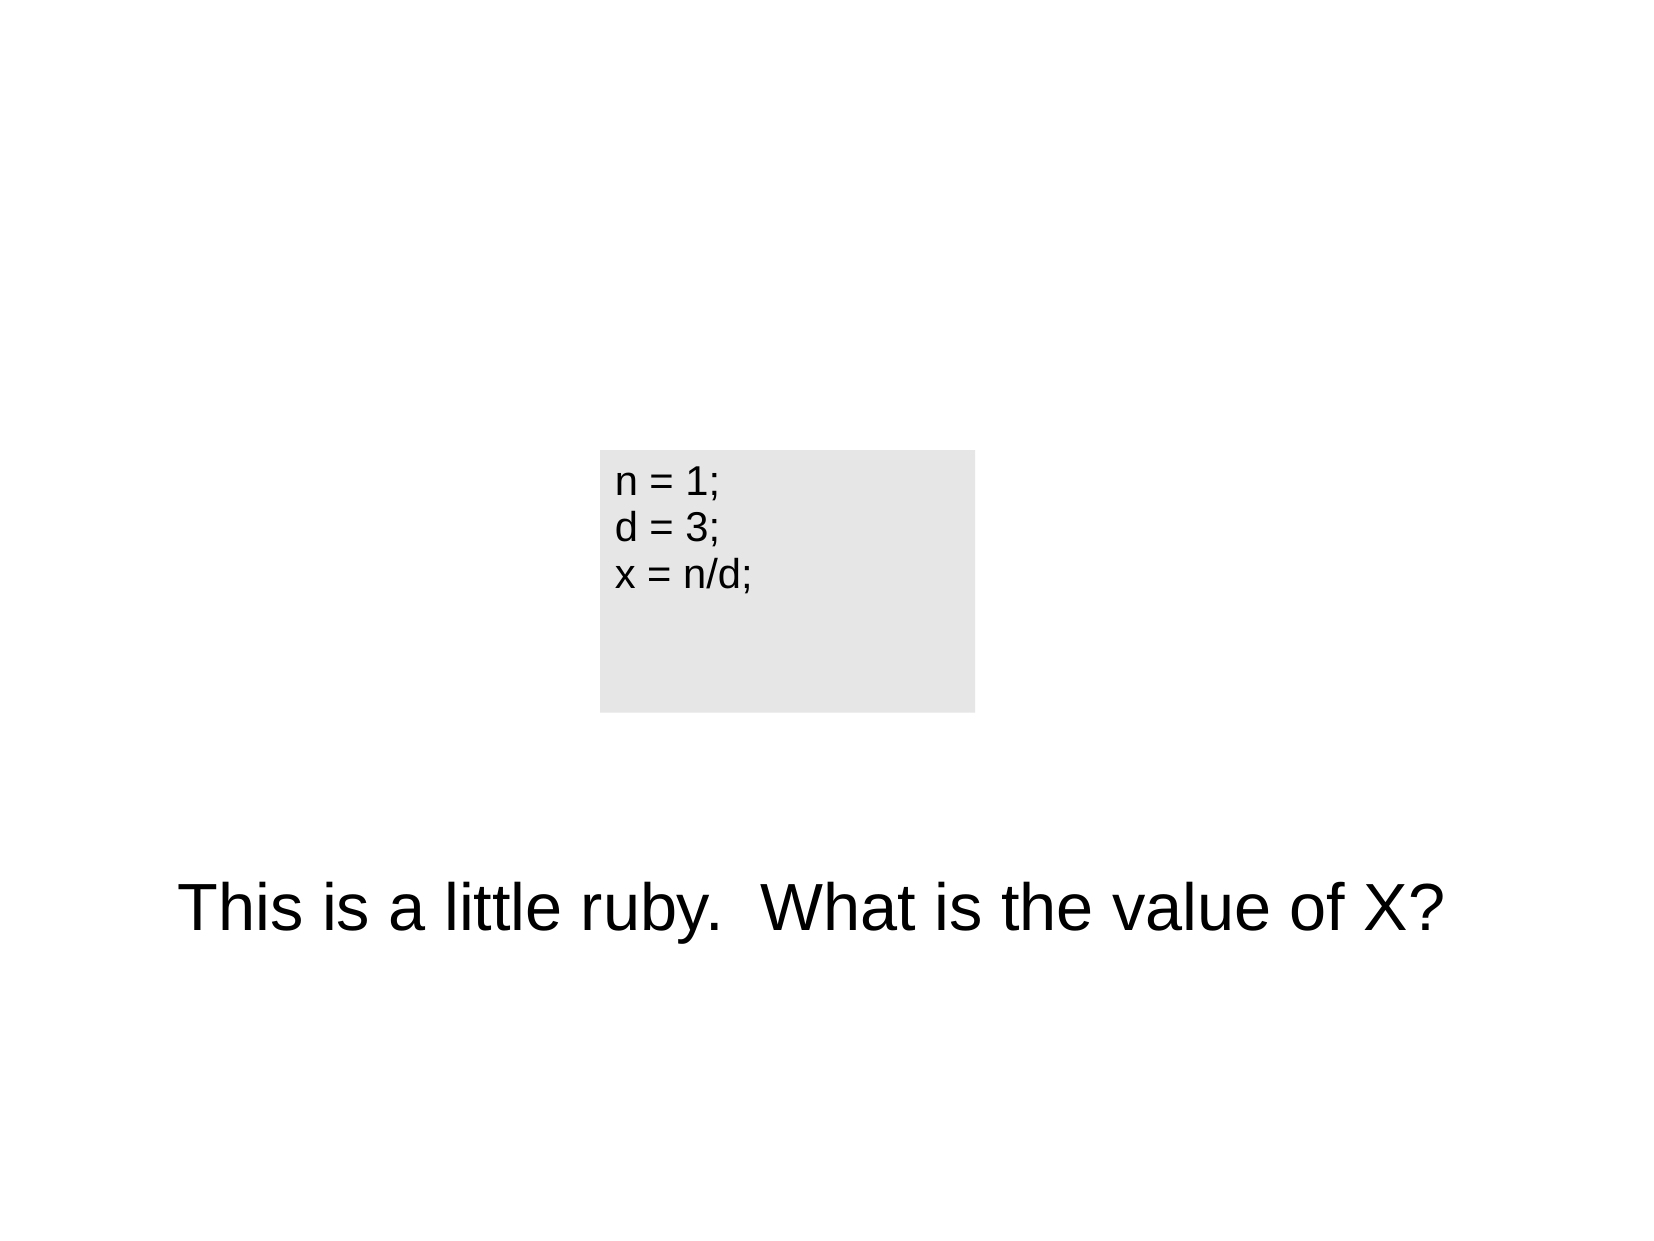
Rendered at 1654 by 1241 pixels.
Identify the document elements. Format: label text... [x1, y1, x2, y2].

text_box n = 1; d = 3; x = n/d; [600, 450, 976, 713]
text_box This is a little ruby. What is the value of X? [163, 862, 1463, 952]
